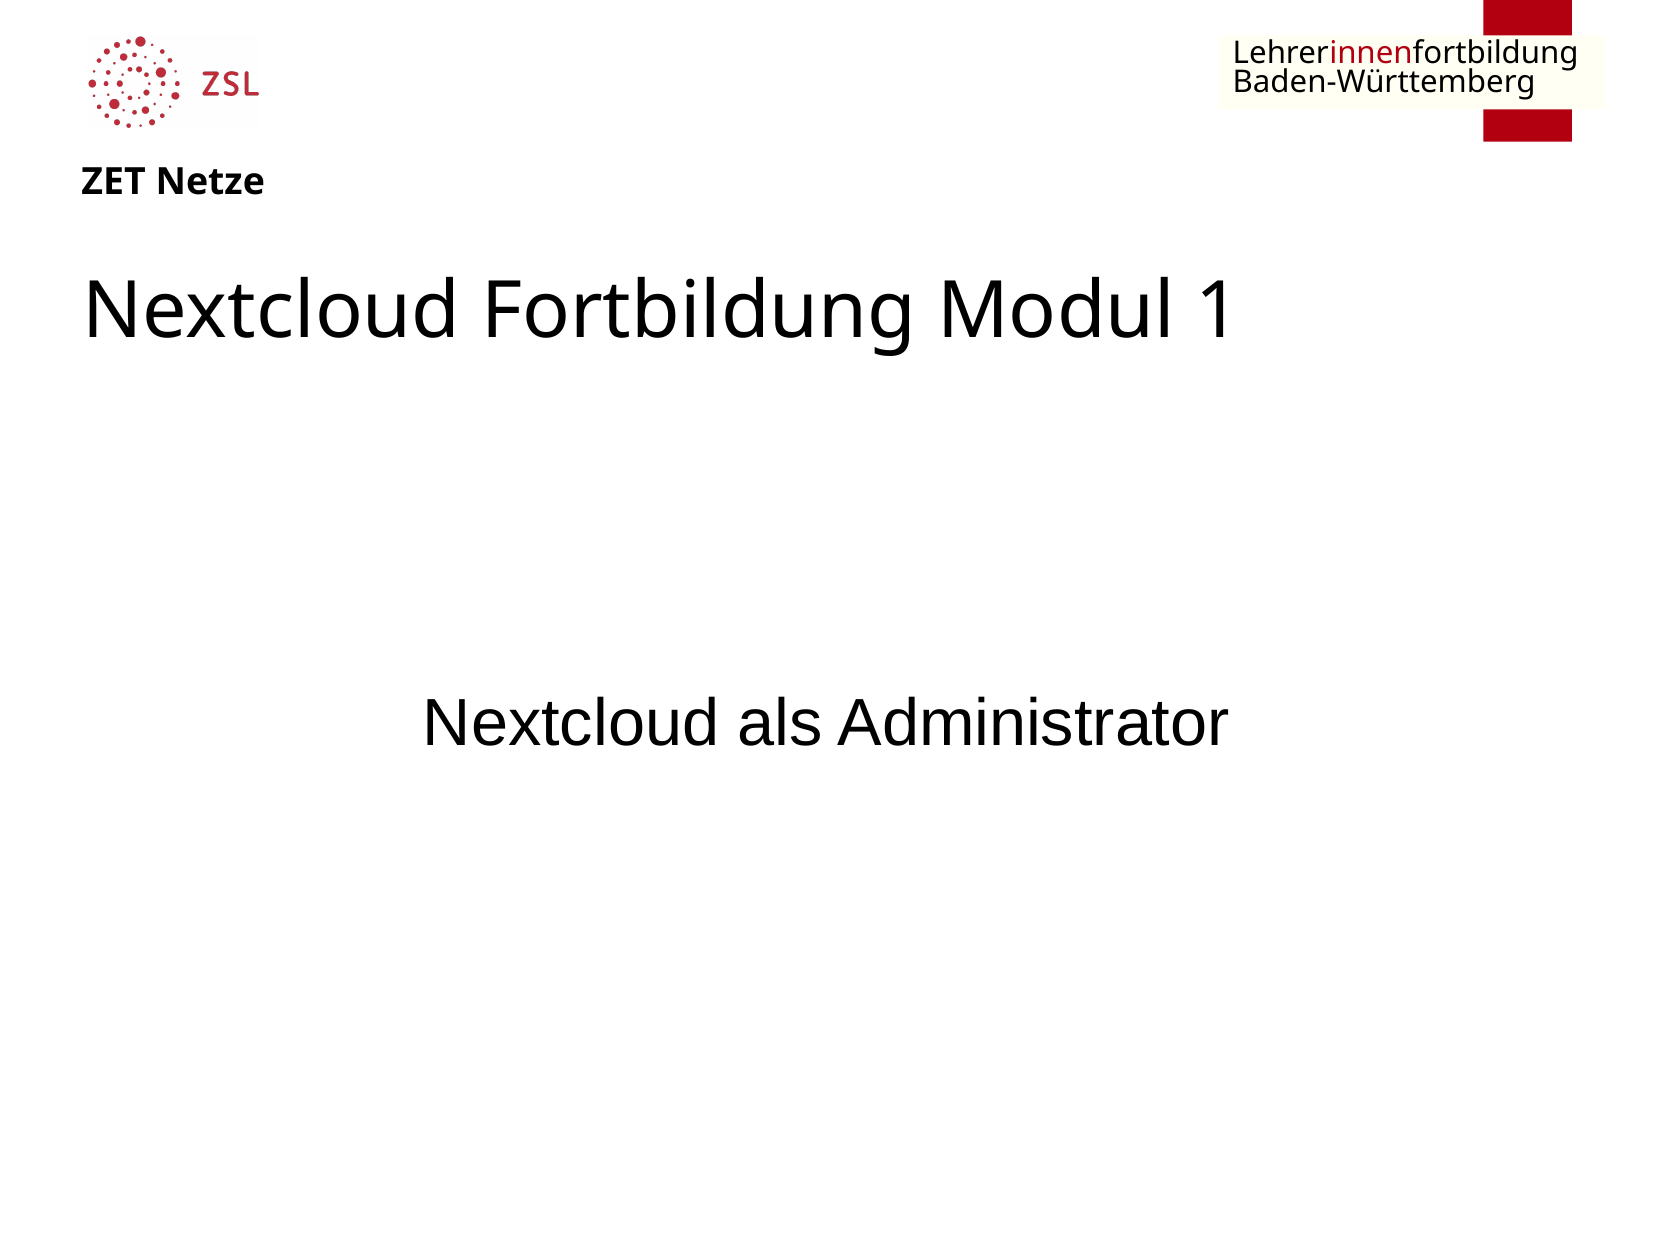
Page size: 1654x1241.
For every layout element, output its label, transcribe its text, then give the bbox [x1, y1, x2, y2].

title Nextcloud Fortbildung Modul 1 [82, 255, 1571, 359]
picture [87, 35, 260, 129]
subtitle Nextcloud als Administrator [82, 393, 1571, 1051]
